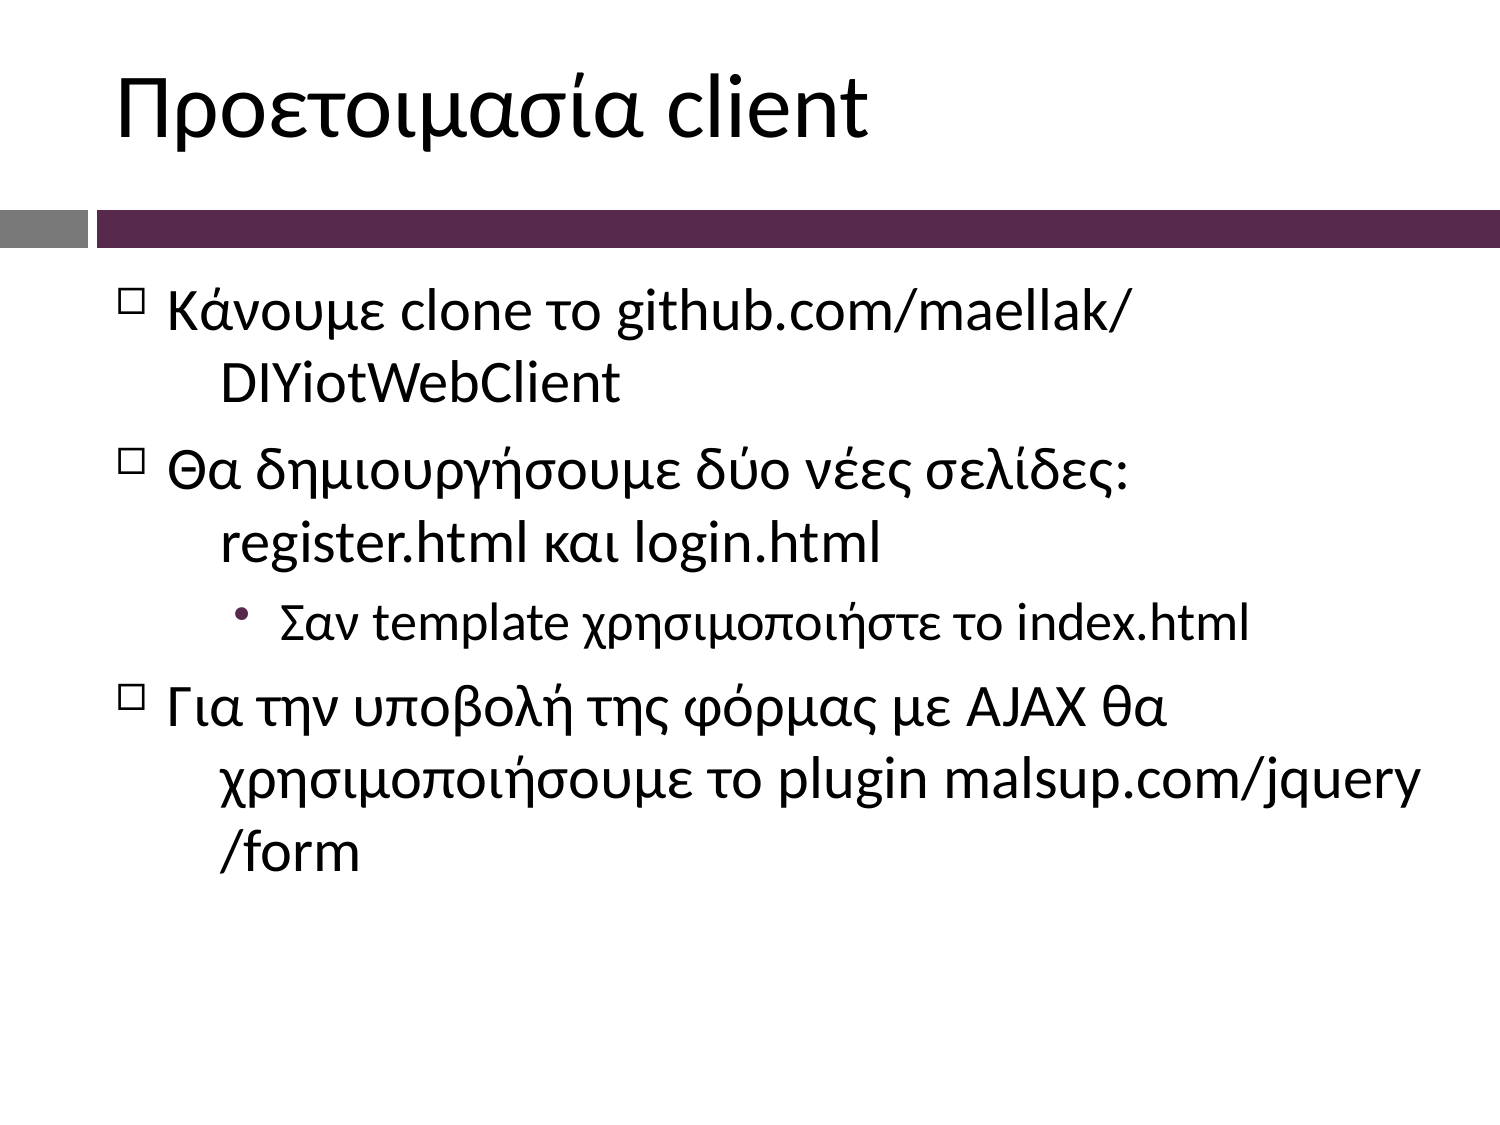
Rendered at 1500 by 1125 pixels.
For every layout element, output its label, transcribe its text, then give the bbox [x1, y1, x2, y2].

title Προετοιμασία client [100, 19, 1438, 182]
list Κάνουμε clone το github.com/maellak/DIYiotWebClient Θα δημιουργήσουμε δύο νέες σελίδες: register.html και login.html Σαν template χρησιμοποιήστε το index.html Για την υποβολή της φόρμας με AJAX θα χρησιμοποιήσουμε το plugin malsup.com/jquery/form [100, 262, 1438, 1000]
